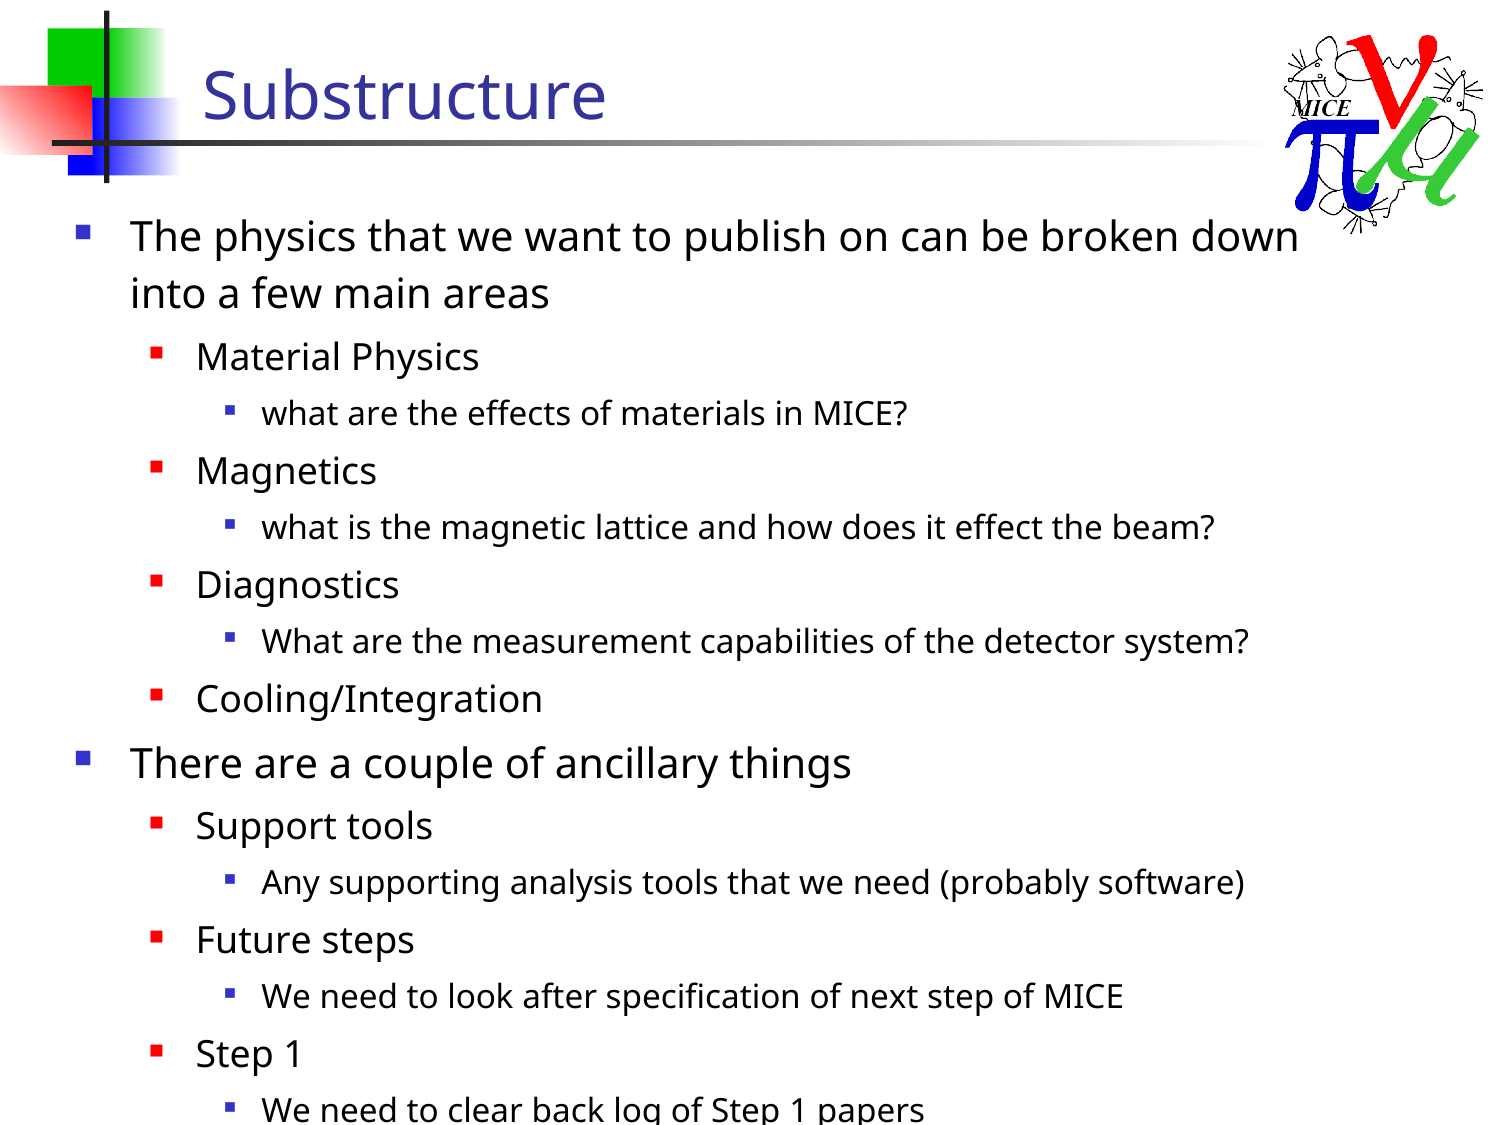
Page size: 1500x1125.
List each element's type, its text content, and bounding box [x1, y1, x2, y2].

picture [1264, 5, 1500, 251]
list The physics that we want to publish on can be broken down into a few main areas Material Physics what are the effects of materials in MICE? Magnetics what is the magnetic lattice and how does it effect the beam? Diagnostics What are the measurement capabilities of the detector system? Cooling/Integration There are a couple of ancillary things Support tools Any supporting analysis tools that we need (probably software) Future steps We need to look after specification of next step of MICE Step 1 We need to clear back log of Step 1 papers [59, 199, 1402, 1030]
title Substructure [187, 0, 1466, 147]
